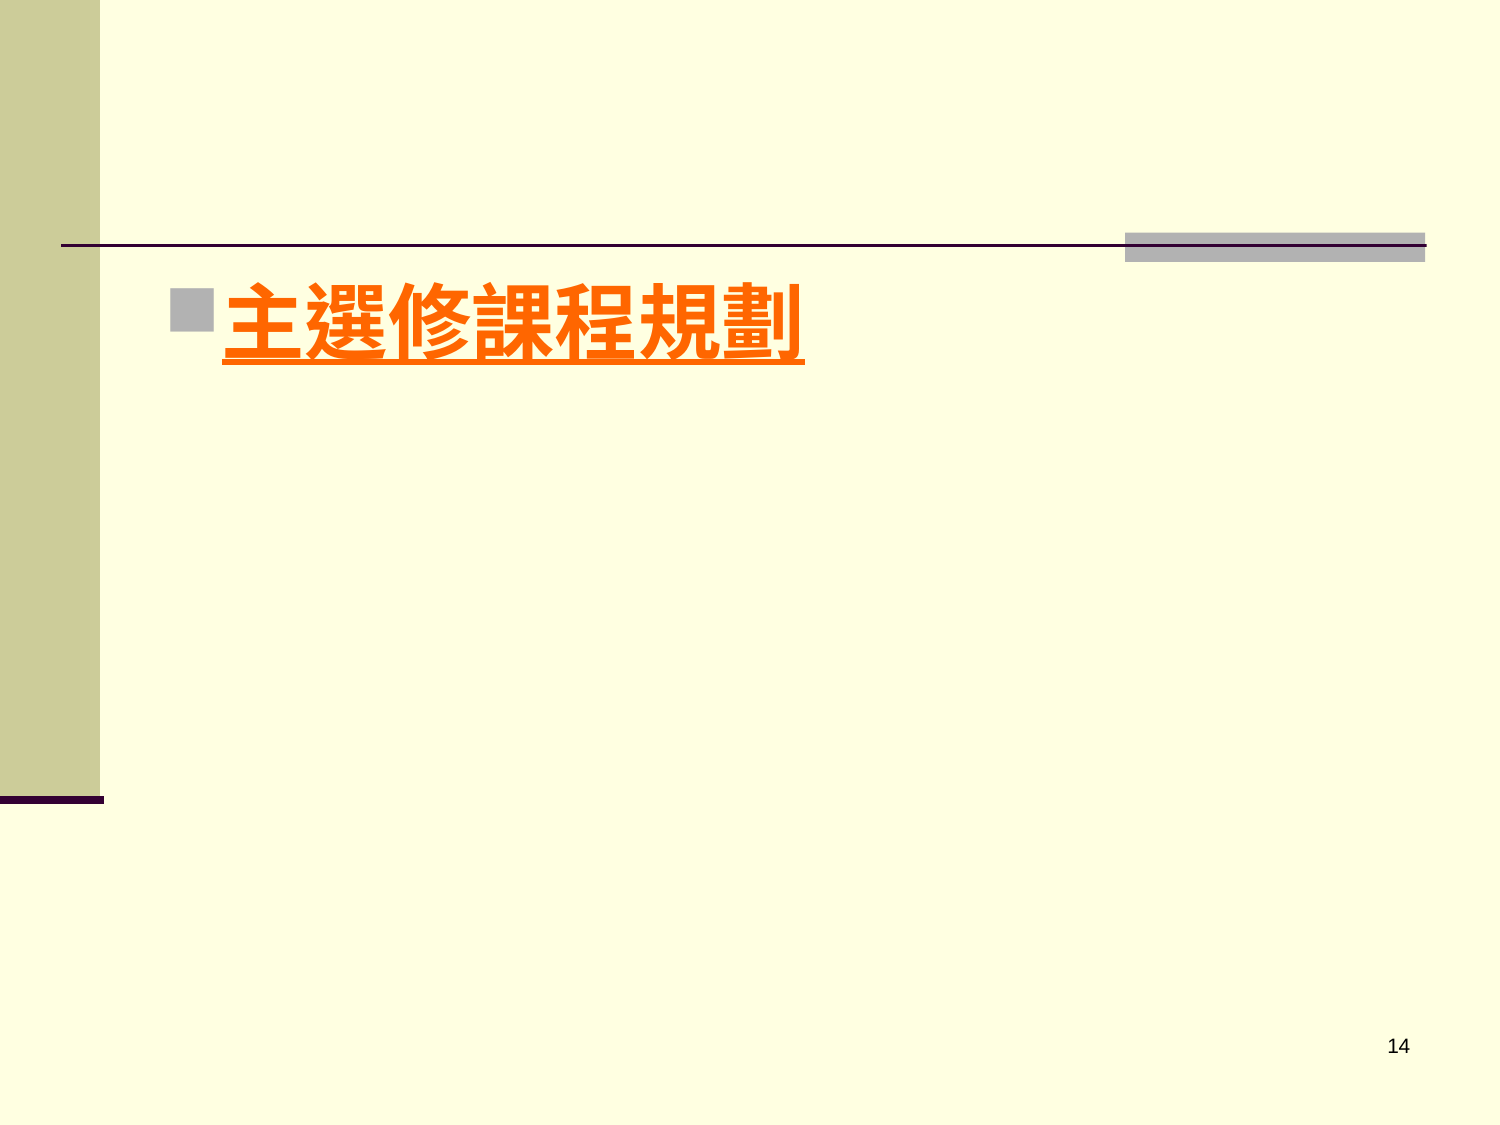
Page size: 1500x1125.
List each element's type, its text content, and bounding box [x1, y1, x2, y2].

list 主選修課程規劃 [150, 262, 1426, 1006]
